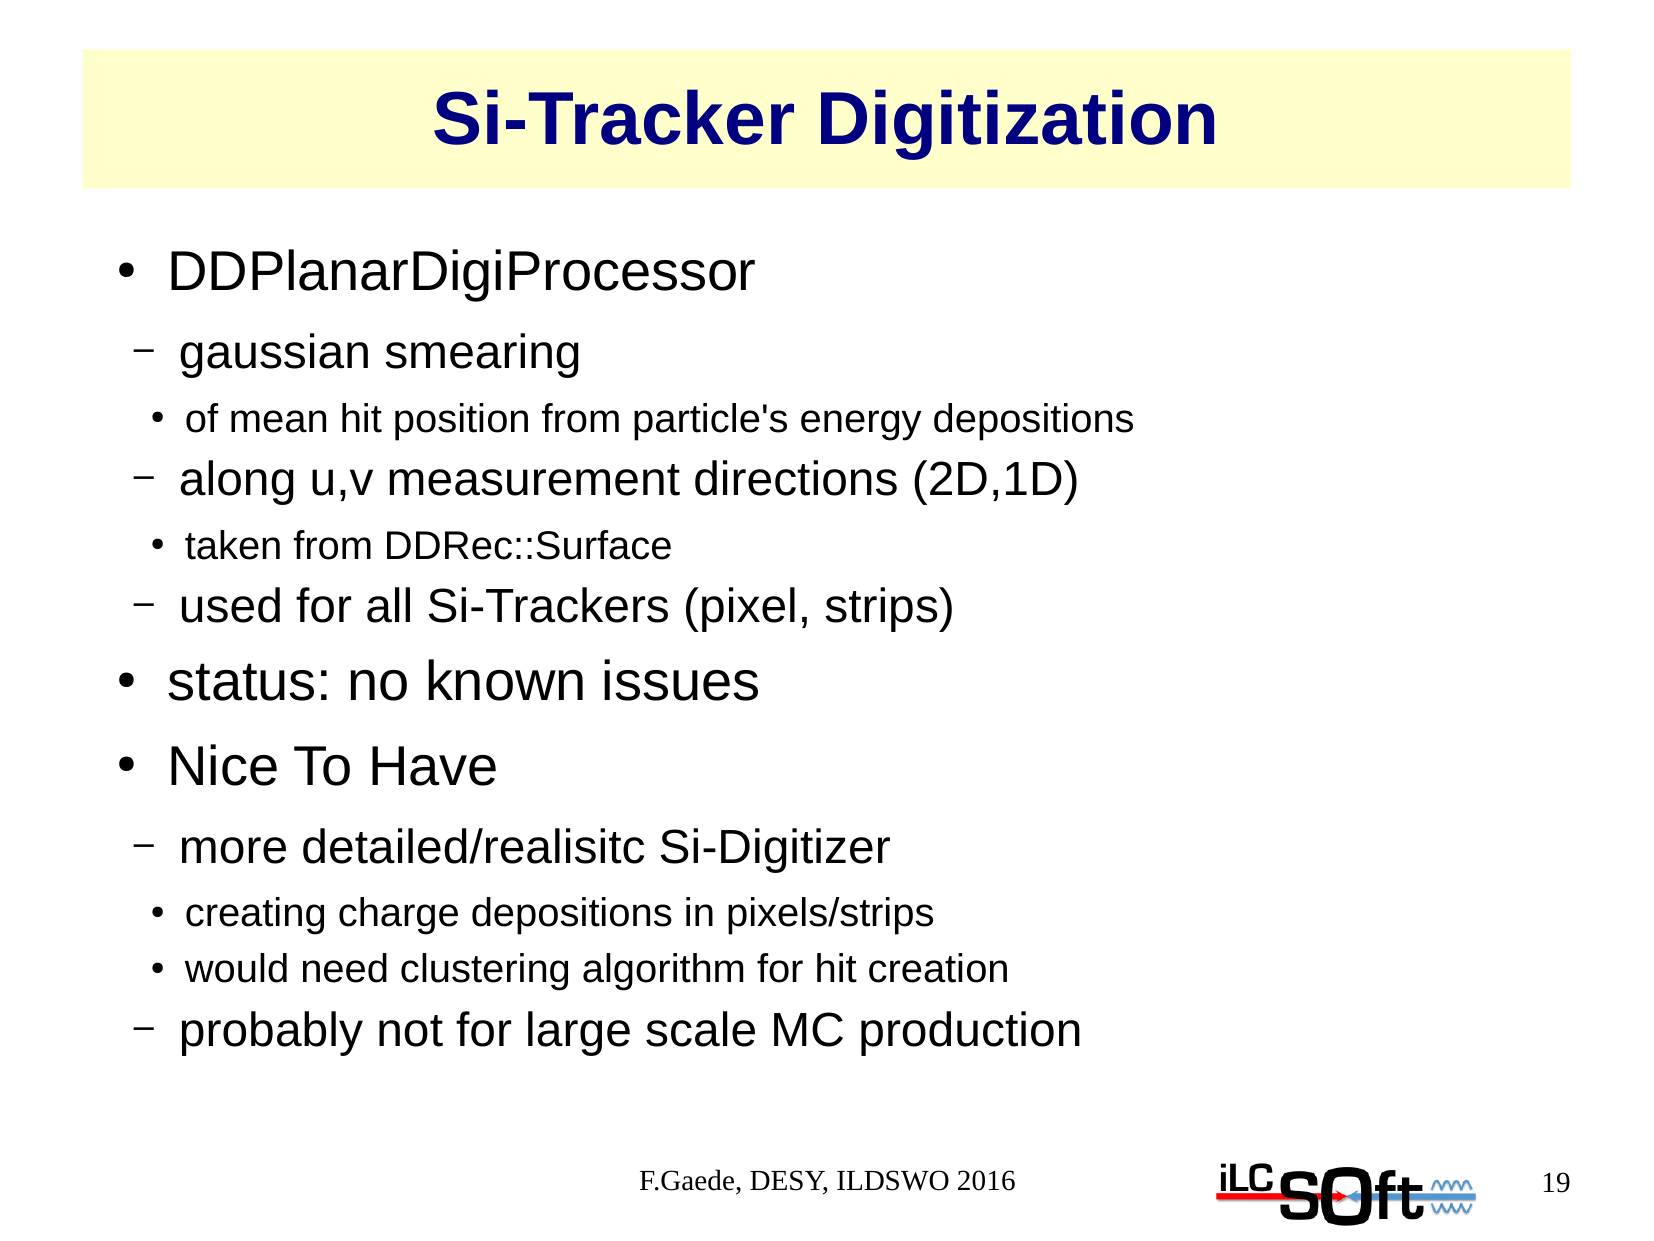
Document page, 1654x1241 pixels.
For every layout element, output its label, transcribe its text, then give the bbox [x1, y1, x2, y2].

list DDPlanarDigiProcessor gaussian smearing of mean hit position from particle's energy depositions along u,v measurement directions (2D,1D) taken from DDRec::Surface used for all Si-Trackers (pixel, strips) status: no known issues Nice To Have more detailed/realisitc Si-Digitizer creating charge depositions in pixels/strips would need clustering algorithm for hit creation probably not for large scale MC production [82, 240, 1571, 1059]
title Si-Tracker Digitization [82, 49, 1571, 189]
picture [1206, 1155, 1561, 1241]
